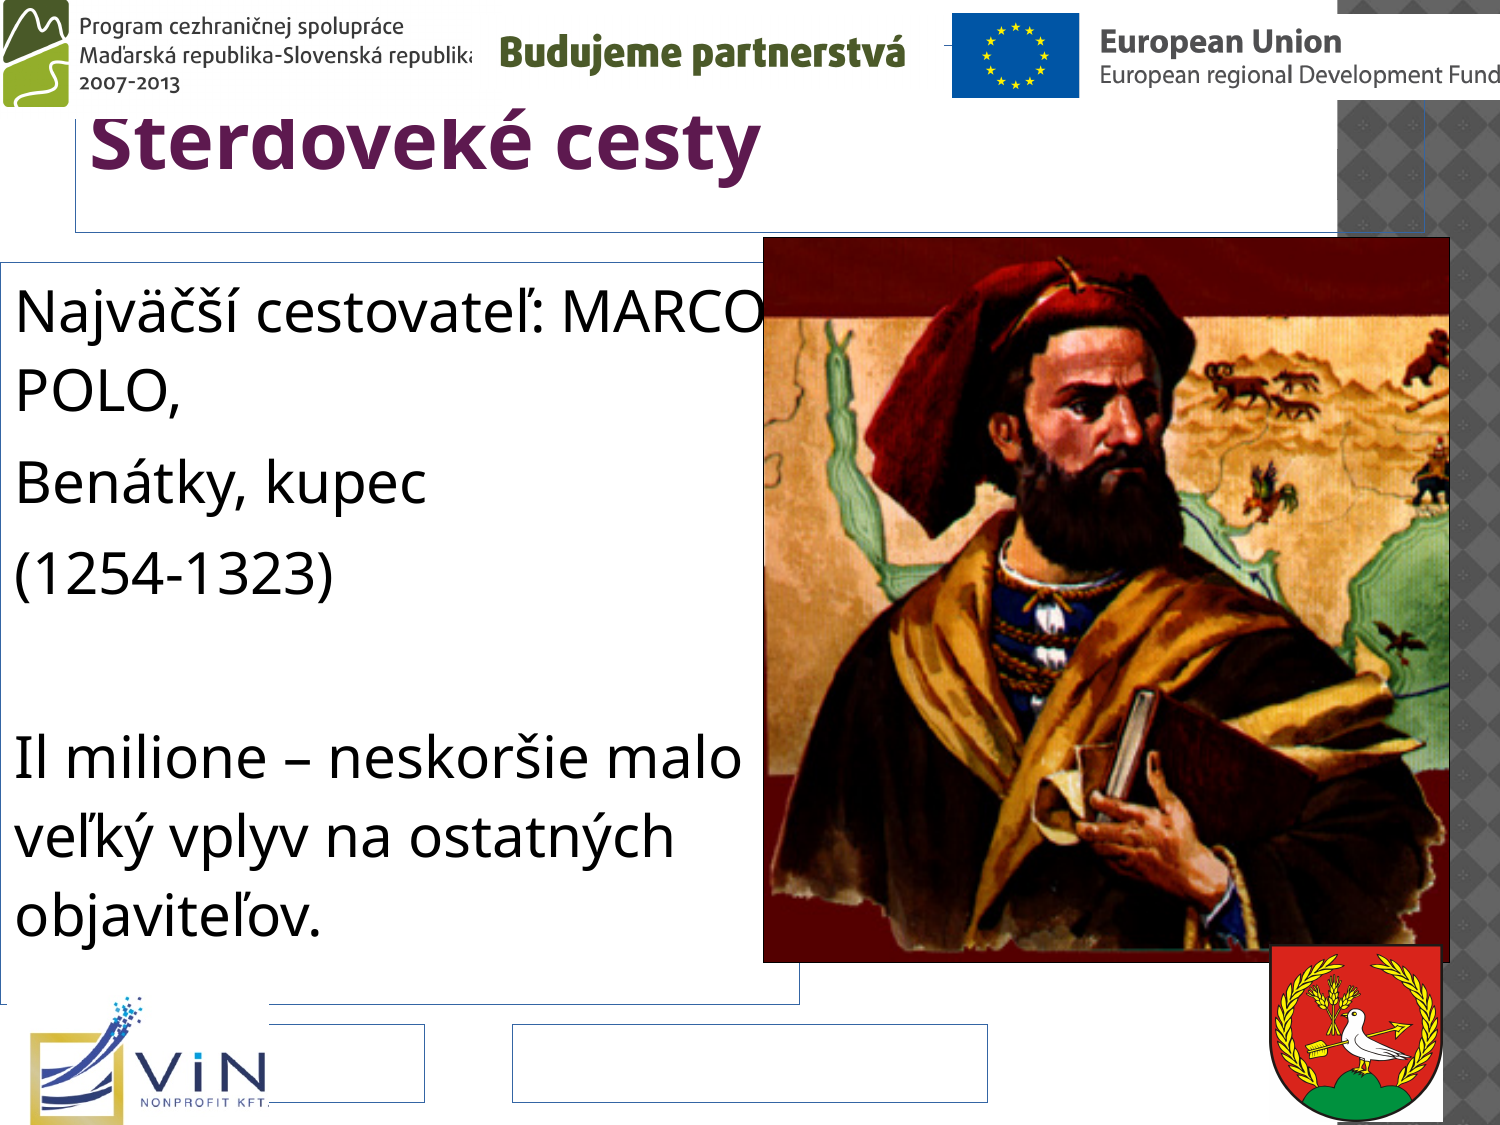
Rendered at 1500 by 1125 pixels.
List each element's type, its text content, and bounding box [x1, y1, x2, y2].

picture [0, 0, 944, 119]
picture [7, 995, 269, 1125]
picture [763, 0, 1500, 1125]
title Sterdoveké cesty [75, 45, 1425, 233]
list Najväčší cestovateľ: MARCO POLO, Benátky, kupec (1254-1323) Il milione – neskoršie malo veľký vplyv na ostatných objaviteľov. [0, 262, 800, 1005]
